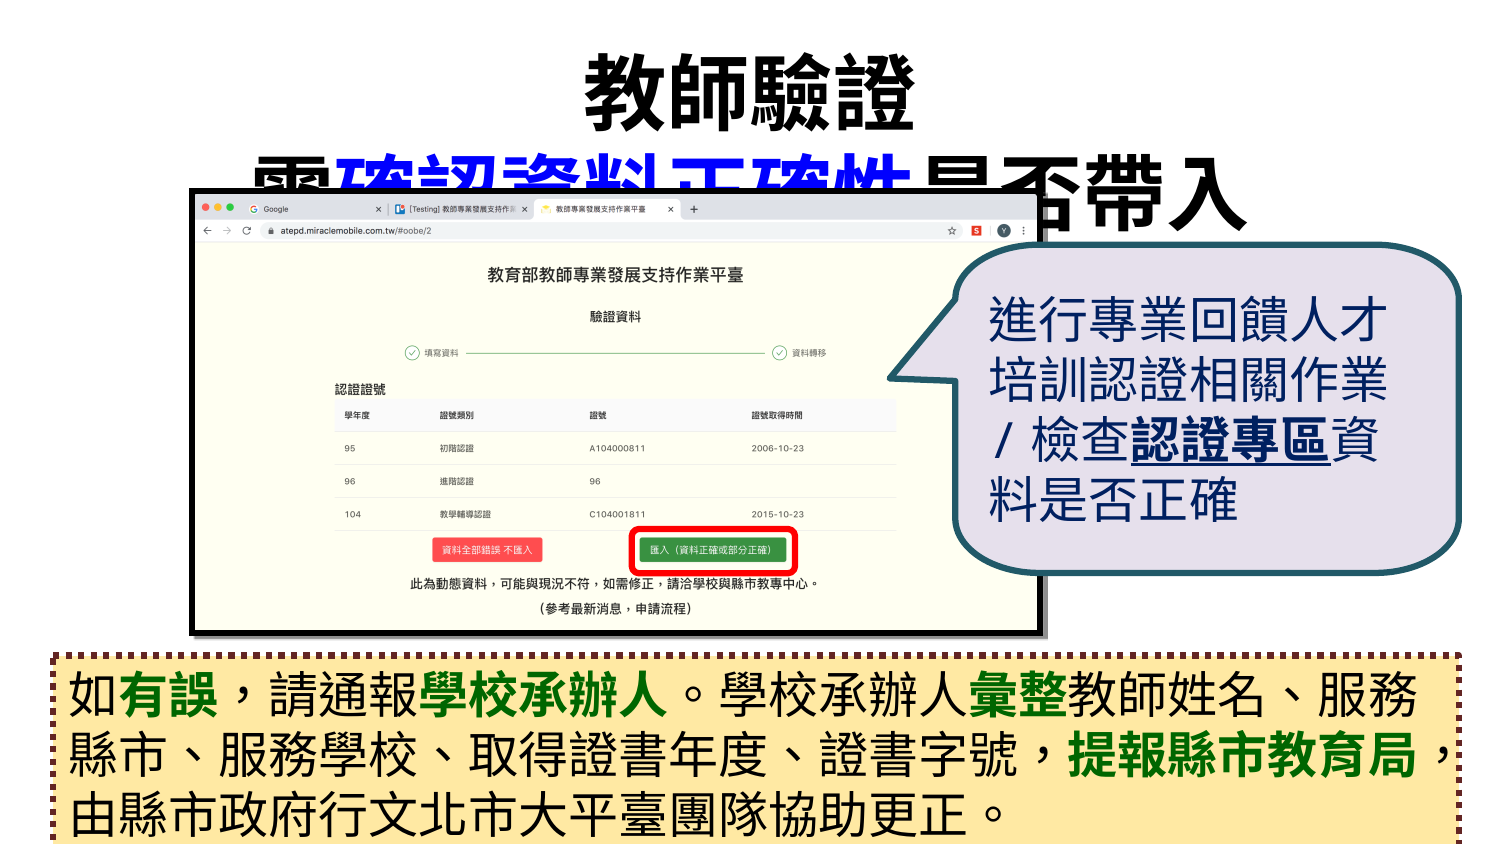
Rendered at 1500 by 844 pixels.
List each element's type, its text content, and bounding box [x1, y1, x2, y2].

text_box 如有誤，請通報學校承辦人。學校承辦人彙整教師姓名、服務縣市、服務學校、取得證書年度、證書字號，提報縣市教育局，由縣市政府行文北市大平臺團隊協助更正。 [53, 656, 1459, 844]
title 教師驗證 需確認資料正確性是否帶入 [75, 33, 1426, 175]
text_box 進行專業回饋人才培訓認證相關作業/檢查認證專區資料是否正確 [889, 244, 1459, 573]
picture [194, 194, 1037, 631]
